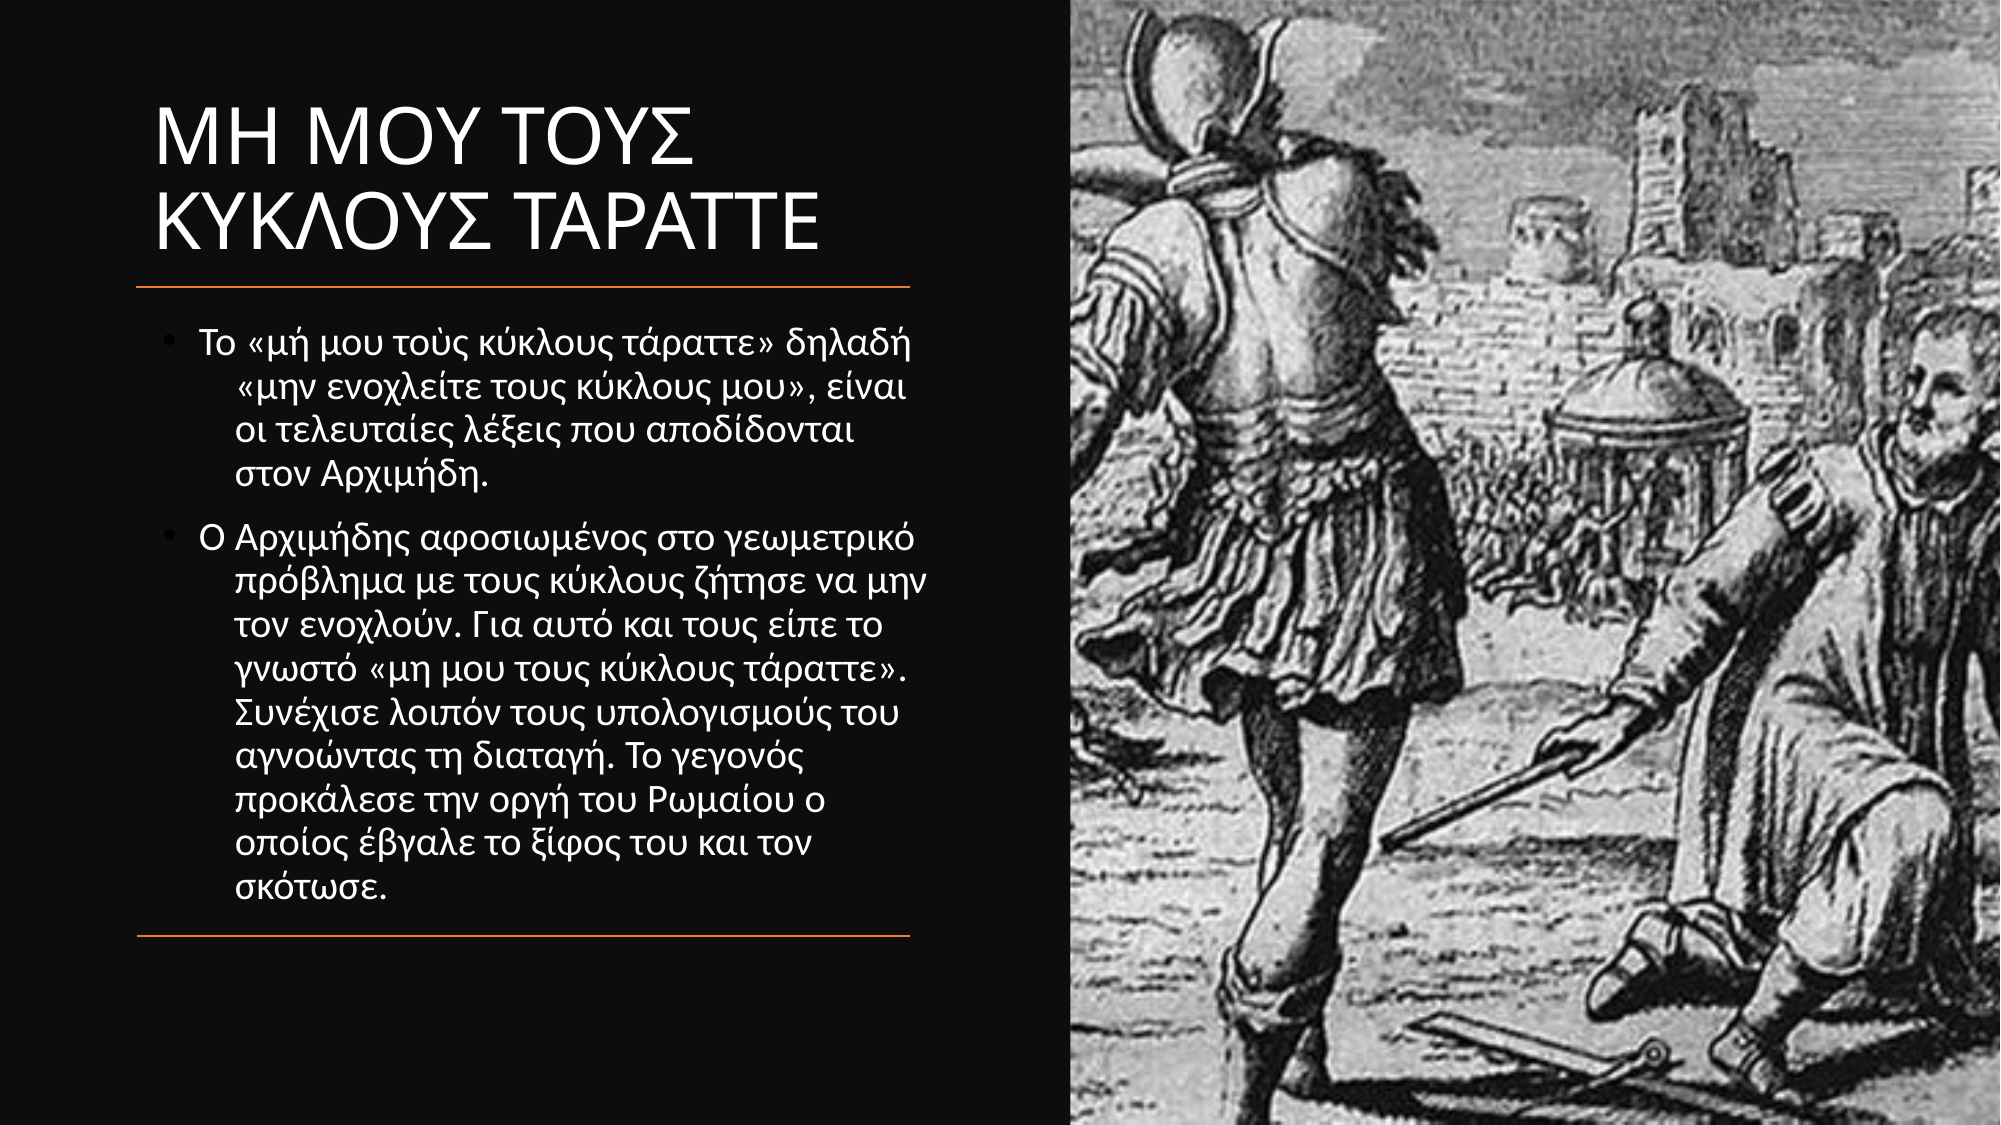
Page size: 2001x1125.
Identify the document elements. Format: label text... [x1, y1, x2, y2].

title ΜΗ ΜΟΥ ΤΟΥΣ ΚΥΚΛΟΥΣ ΤΑΡΑΤΤΕ [137, 73, 910, 275]
picture [1070, 0, 2000, 1125]
list Το «μή μου τοὺς κύκλους τάραττε» δηλαδή «μην ενοχλείτε τους κύκλους μου», είναι οι τελευταίες λέξεις που αποδίδονται στον Αρχιμήδη. Ο Αρχιμήδης αφοσιωμένος στο γεωμετρικό πρόβλημα με τους κύκλους ζήτησε να μην τον ενοχλούν. Για αυτό και τους είπε το γνωστό «μη μου τους κύκλους τάραττε». Συνέχισε λοιπόν τους υπολογισμούς του αγνοώντας τη διαταγή. Το γεγονός προκάλεσε την οργή του Ρωμαίου ο οποίος έβγαλε το ξίφος του και τον σκότωσε. [147, 313, 952, 920]
text_box [0, 0, 1070, 1125]
